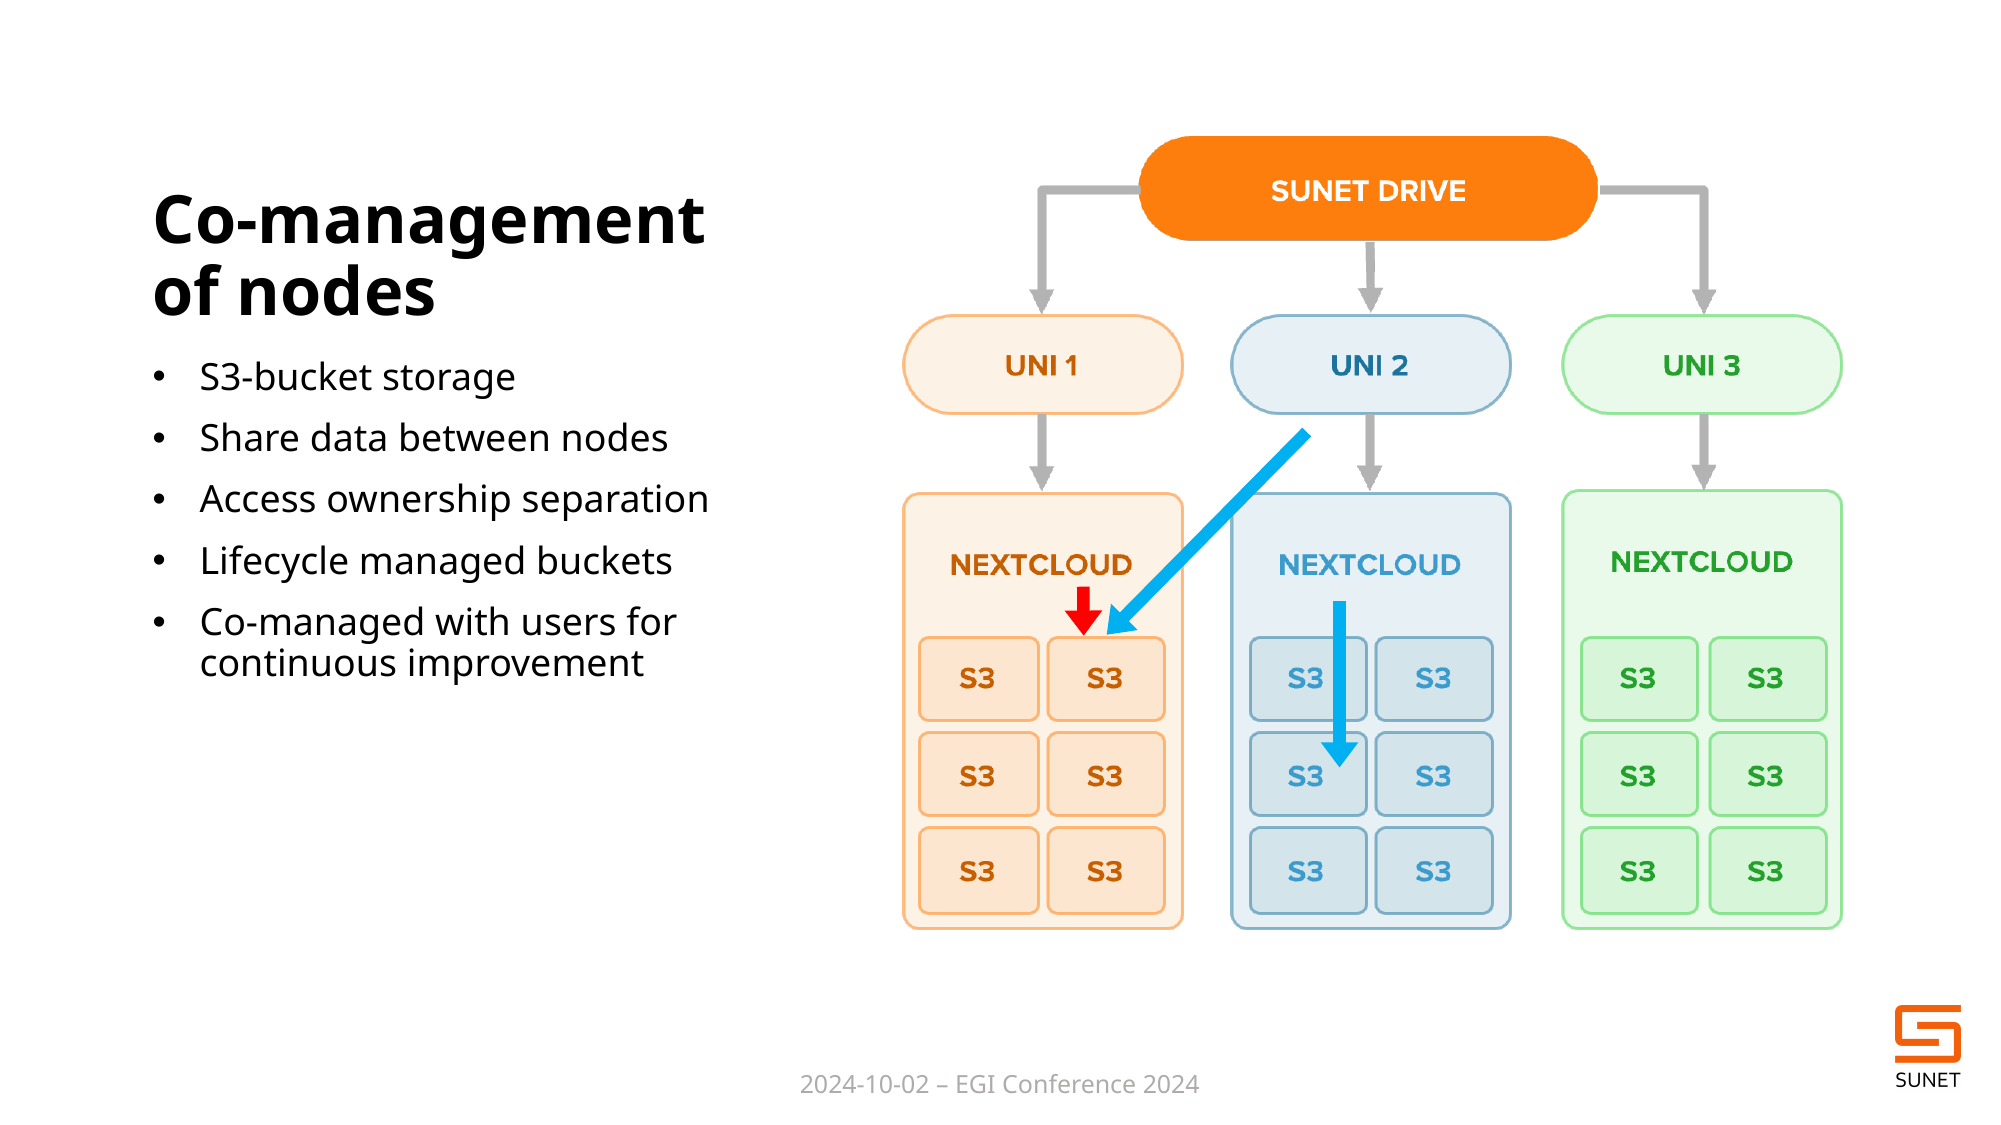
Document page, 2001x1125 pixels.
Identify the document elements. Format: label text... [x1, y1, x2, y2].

picture [902, 136, 1843, 930]
title Co-management of nodes [137, 75, 783, 338]
list S3-bucket storage Share data between nodes Access ownership separation Lifecycle managed buckets Co-managed with users for continuous improvement [137, 350, 783, 930]
picture [1895, 1005, 1961, 1092]
text_box 2024-10-02 – EGI Conference 2024 [500, 1061, 1500, 1106]
